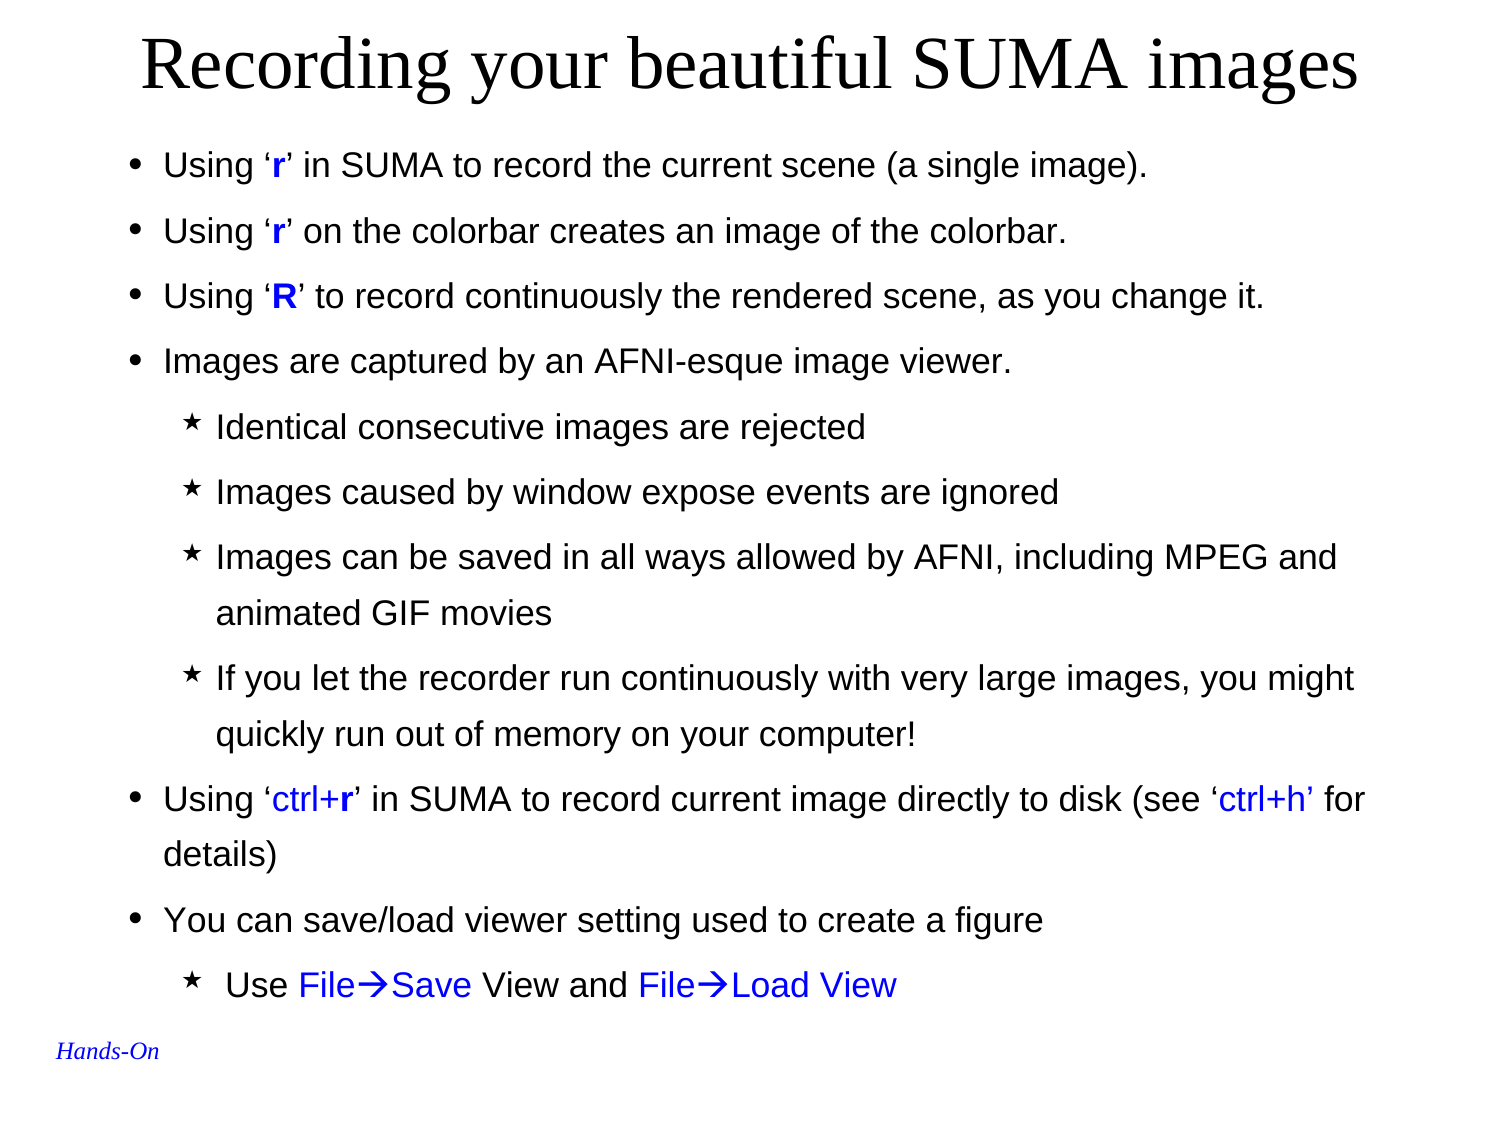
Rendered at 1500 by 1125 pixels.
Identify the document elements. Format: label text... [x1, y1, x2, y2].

list Using ‘r’ in SUMA to record the current scene (a single image). Using ‘r’ on the colorbar creates an image of the colorbar. Using ‘R’ to record continuously the rendered scene, as you change it. Images are captured by an AFNI-esque image viewer. Identical consecutive images are rejected Images caused by window expose events are ignored Images can be saved in all ways allowed by AFNI, including MPEG and animated GIF movies If you let the recorder run continuously with very large images, you might quickly run out of memory on your computer! Using ‘ctrl+r’ in SUMA to record current image directly to disk (see ‘ctrl+h’ for details) You can save/load viewer setting used to create a figure Use FileSave View and FileLoad View [112, 121, 1388, 1017]
text_box Hands-On [41, 1028, 175, 1074]
title Recording your beautiful SUMA images [112, 4, 1388, 117]
